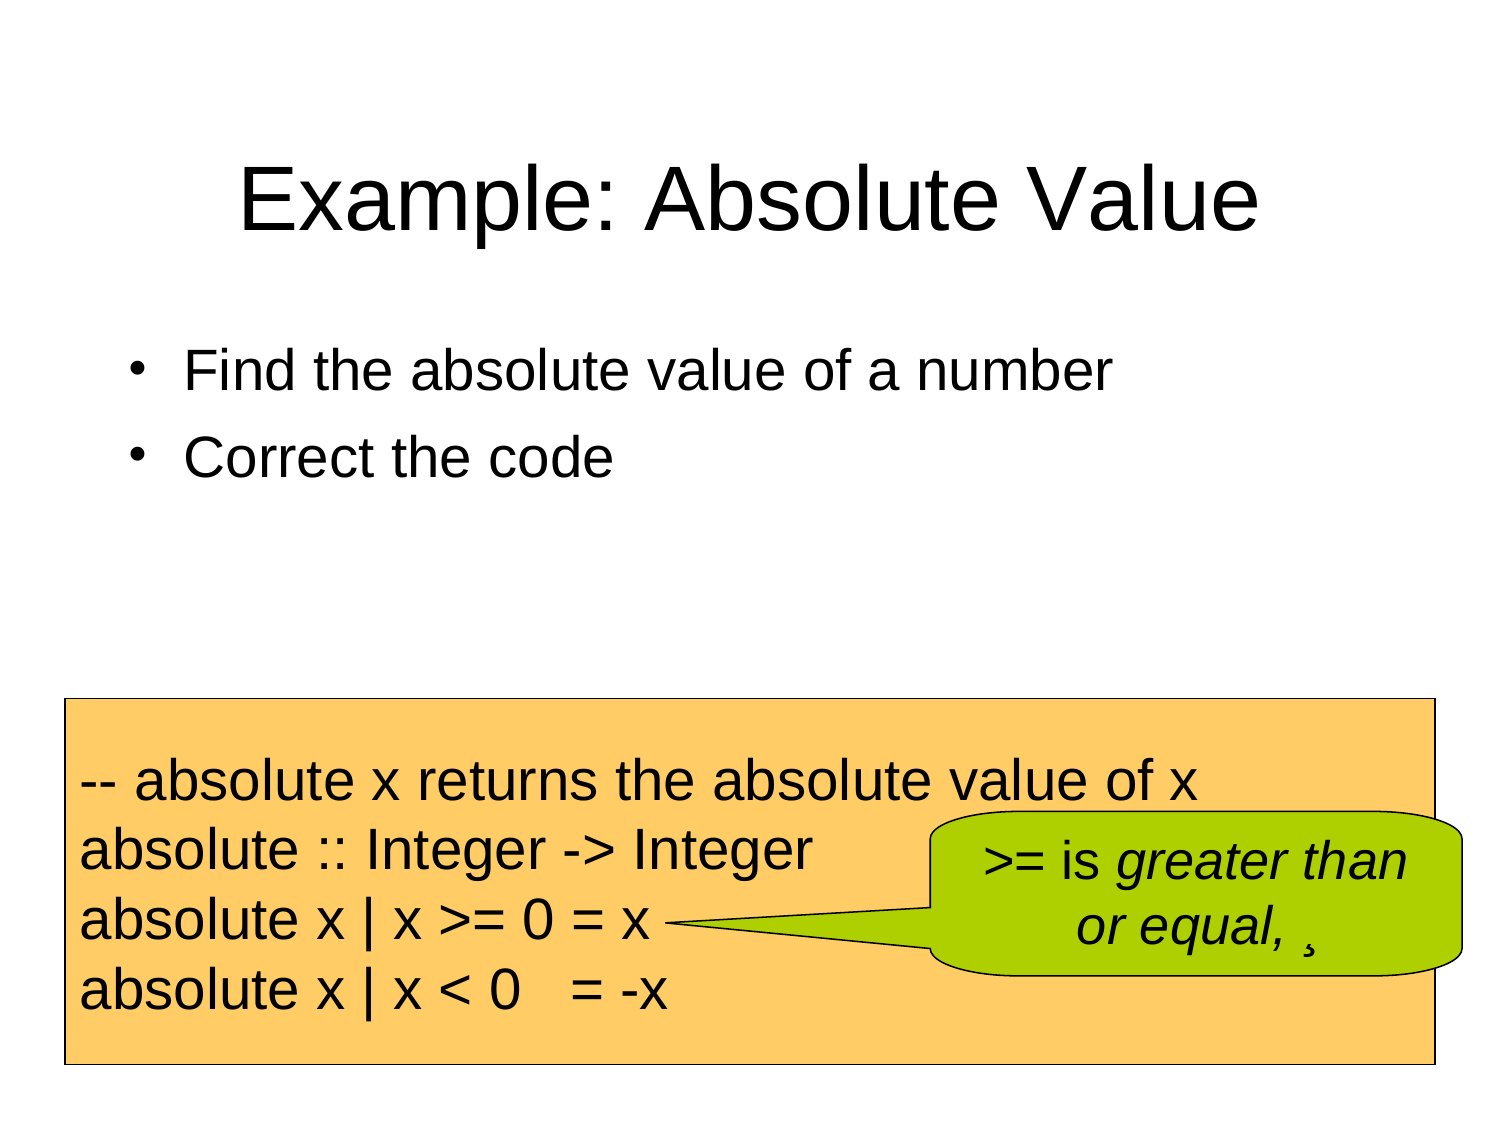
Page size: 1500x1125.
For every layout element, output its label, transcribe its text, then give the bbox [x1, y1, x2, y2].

list Find the absolute value of a number Correct the code [112, 324, 1388, 698]
text_box -- absolute x returns the absolute value of x absolute :: Integer -> Integer absolute x | x >= 0 = x absolute x | x < 0 = -x [64, 698, 1436, 1065]
title Example: Absolute Value [112, 99, 1388, 288]
text_box >= is greater than or equal, ¸ [665, 811, 1463, 976]
